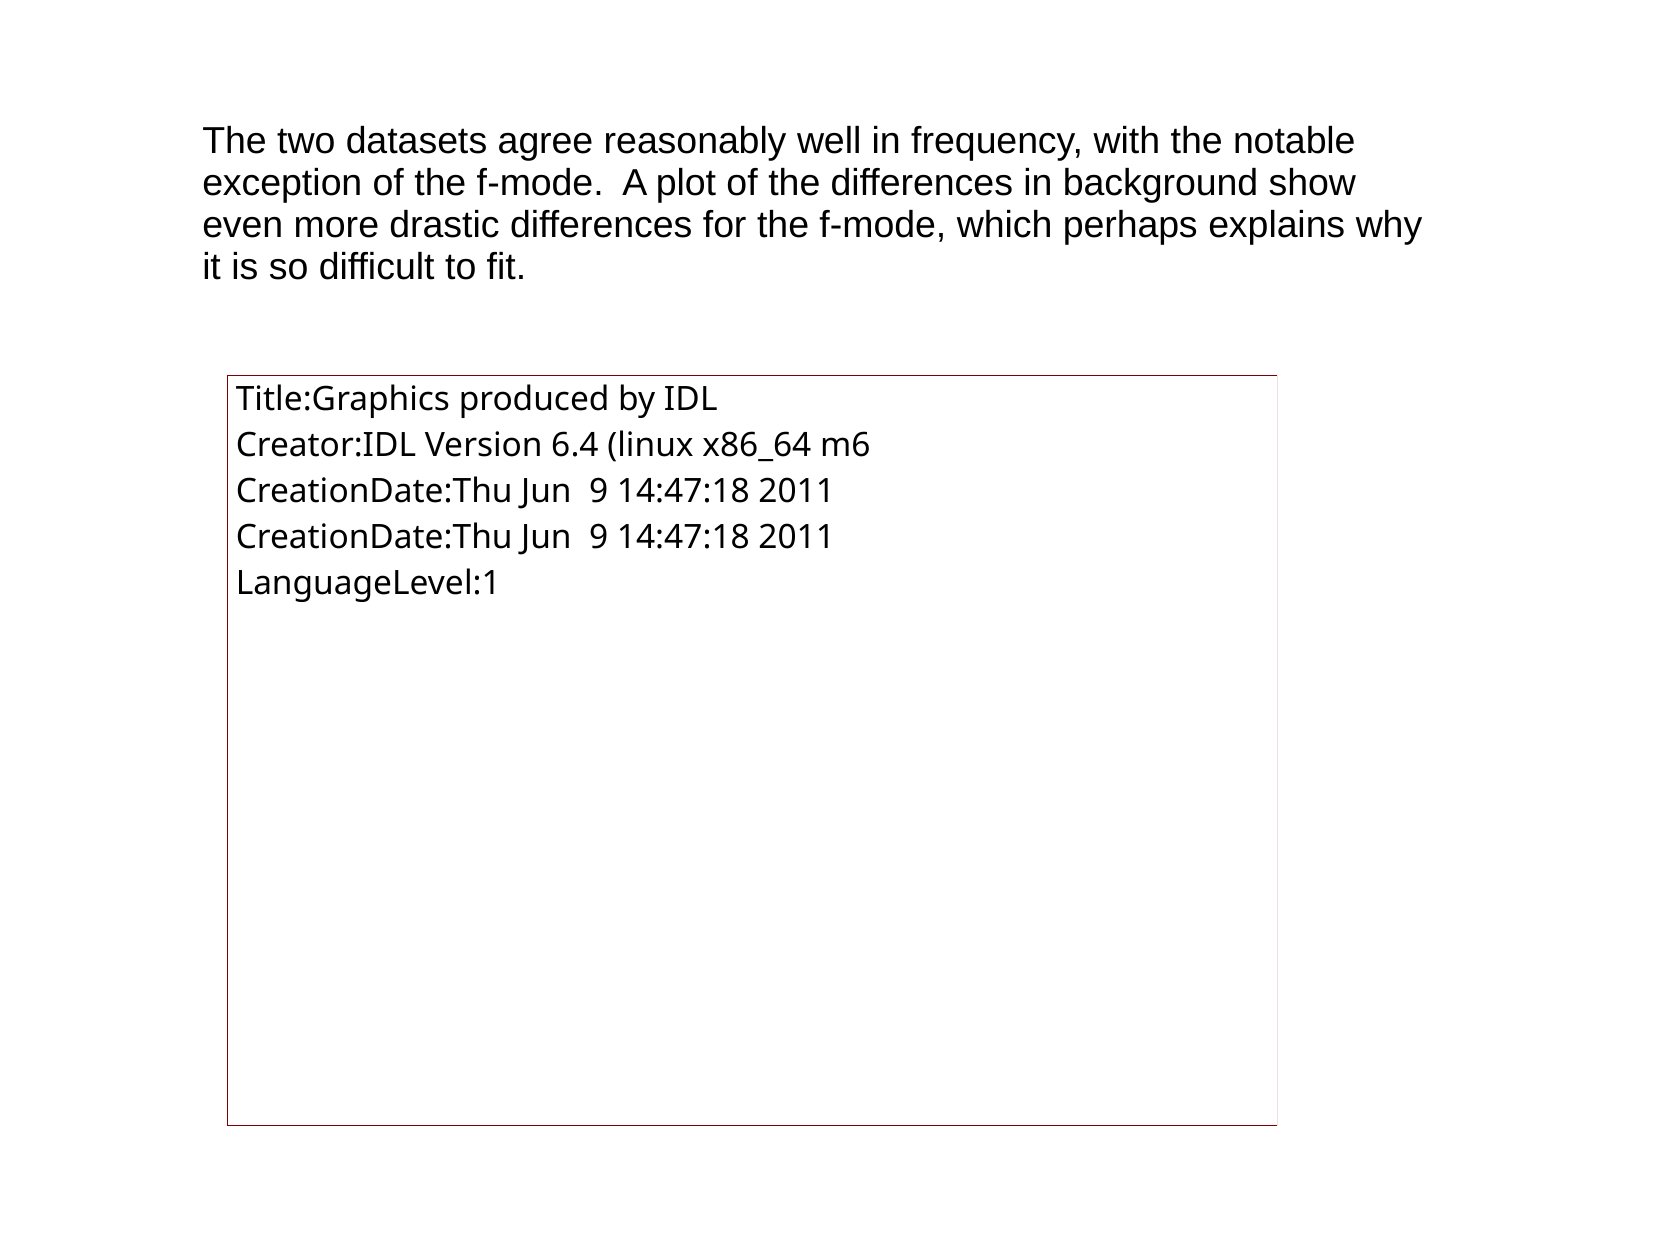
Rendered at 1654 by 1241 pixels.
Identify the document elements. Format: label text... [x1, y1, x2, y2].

picture [225, 372, 1278, 1126]
text_box The two datasets agree reasonably well in frequency, with the notable exception of the f-mode. A plot of the differences in background show even more drastic differences for the f-mode, which perhaps explains why it is so difficult to fit. [187, 112, 1450, 296]
